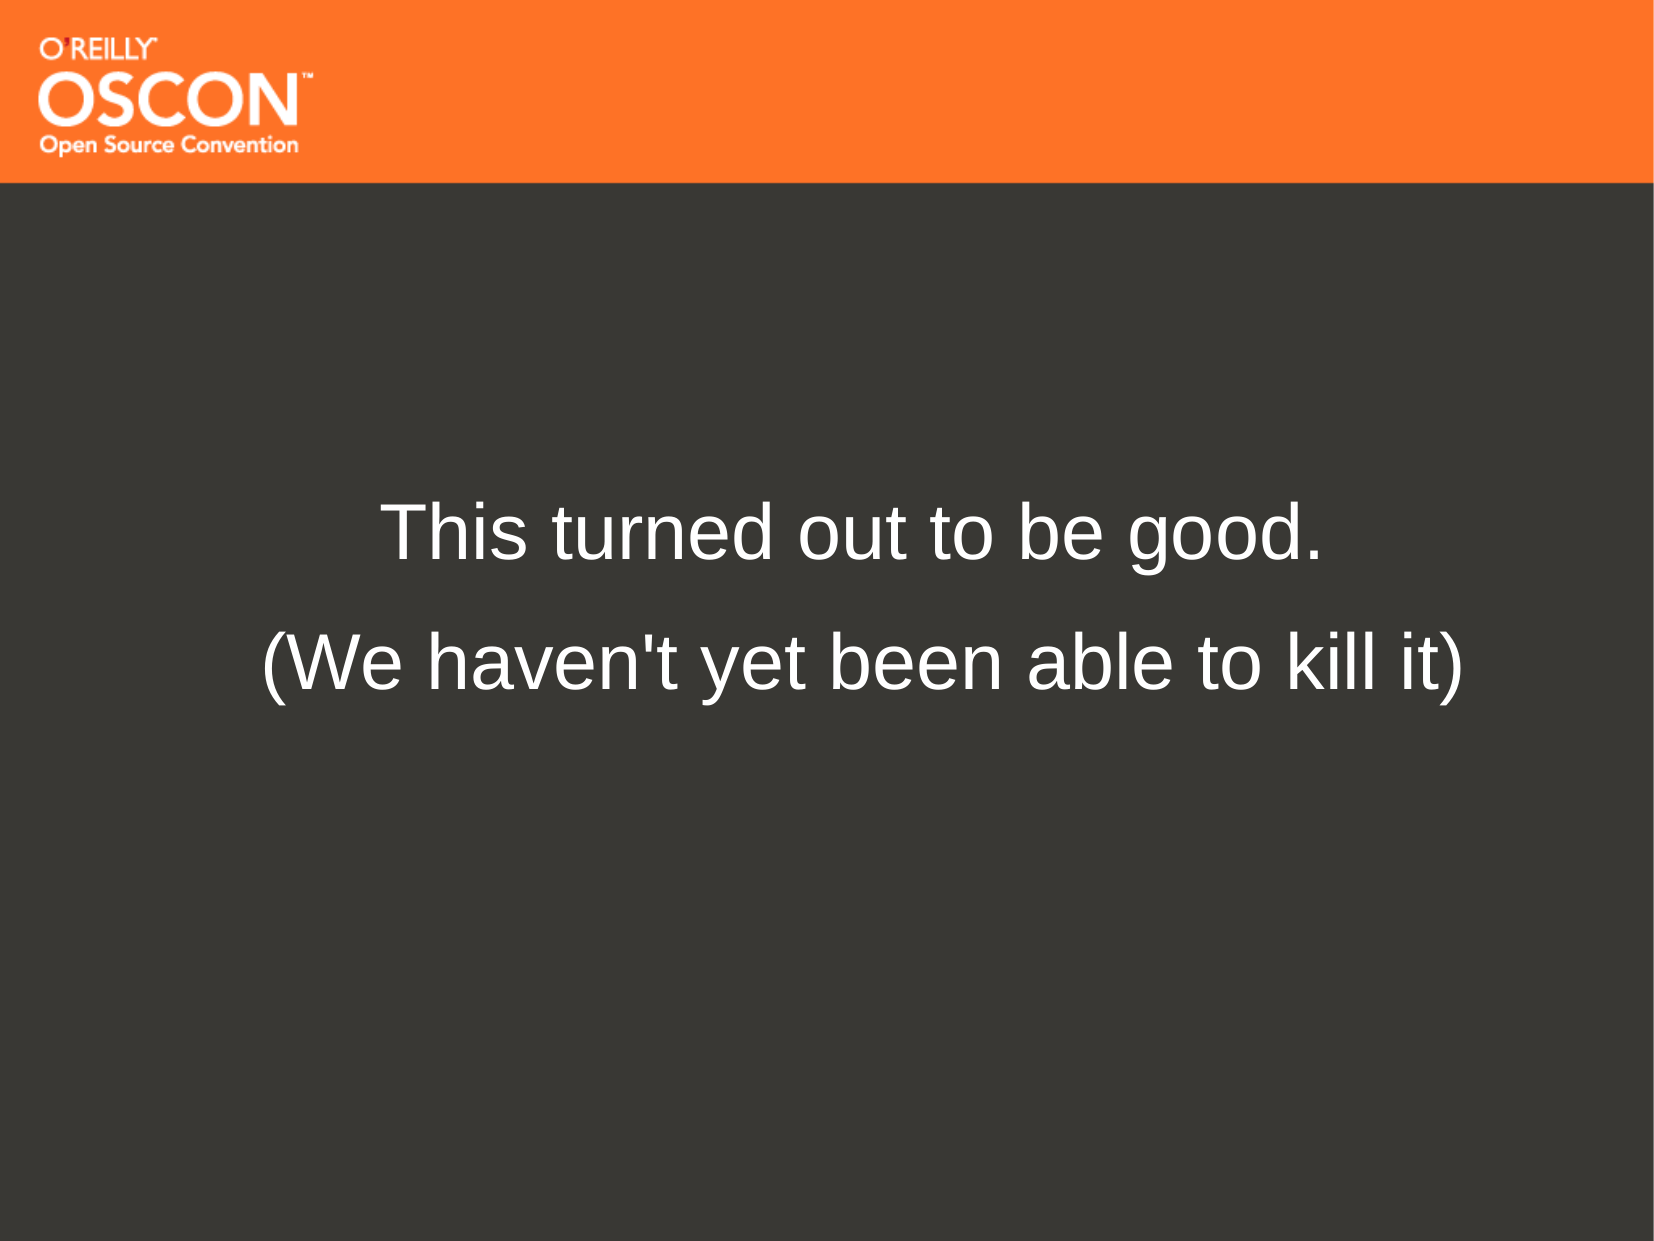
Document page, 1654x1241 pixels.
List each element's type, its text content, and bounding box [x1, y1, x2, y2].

picture [0, 0, 1654, 1241]
title [356, 31, 1624, 187]
list This turned out to be good. (We haven't yet been able to kill it) [37, 219, 1628, 1218]
